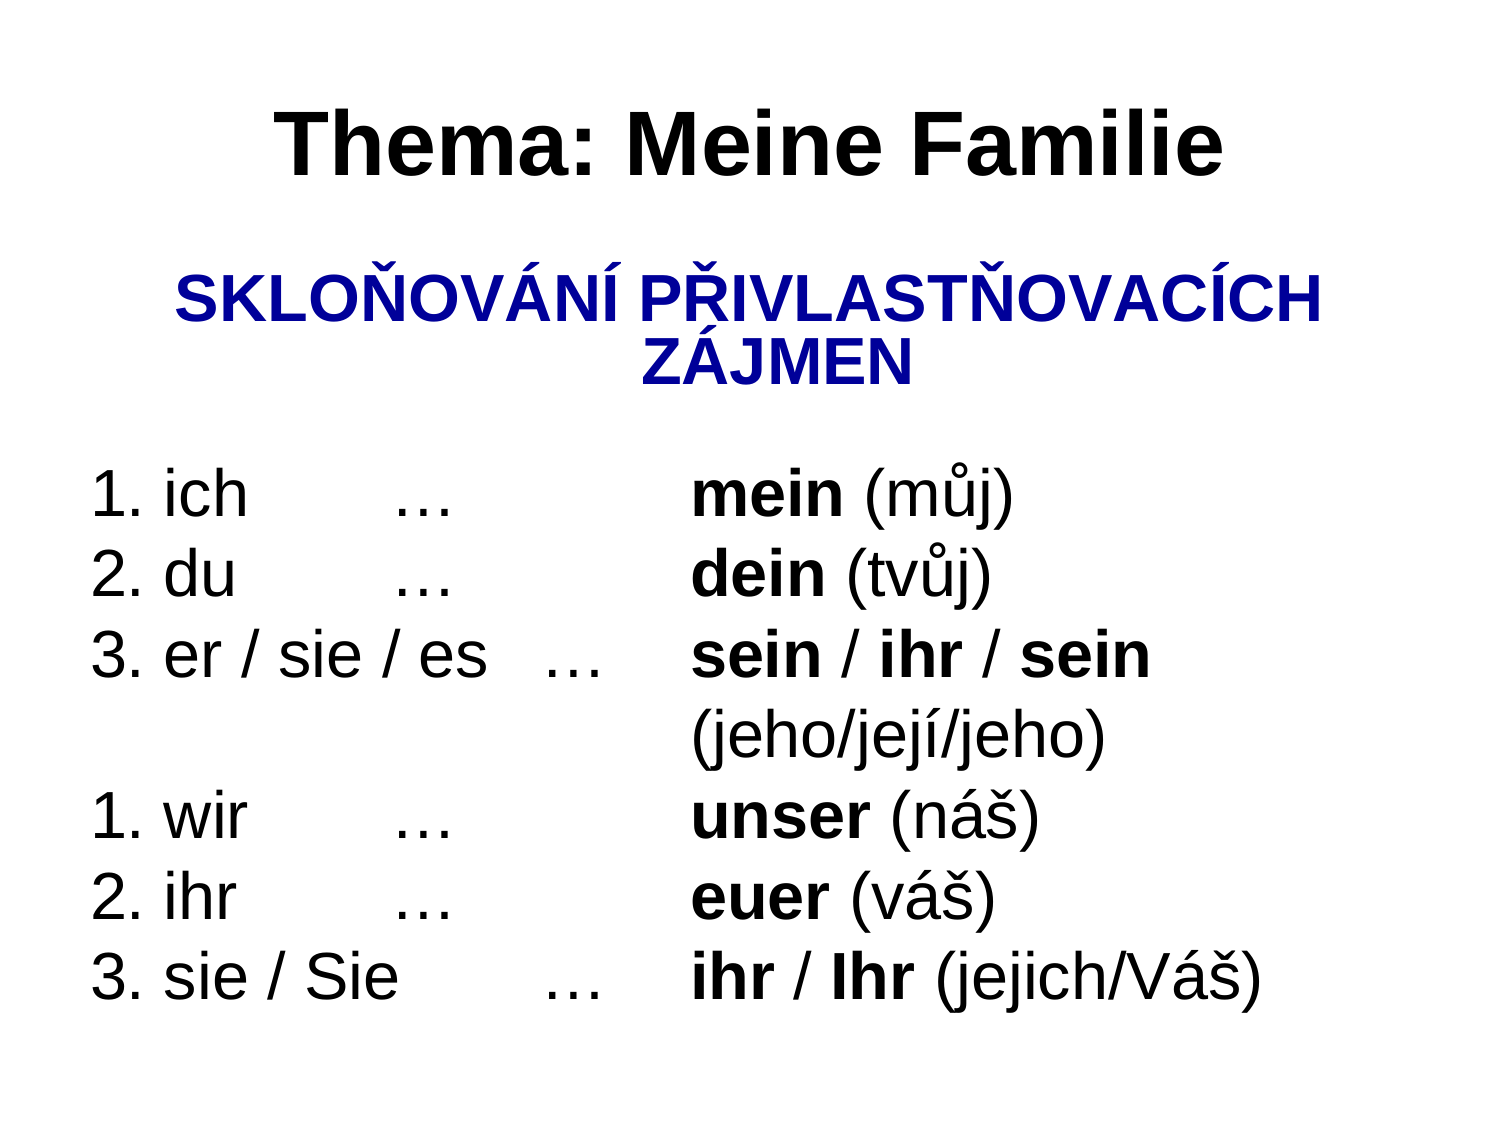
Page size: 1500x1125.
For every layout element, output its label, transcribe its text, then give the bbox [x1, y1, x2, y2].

list SKLOŇOVÁNÍ PŘIVLASTŇOVACÍCH ZÁJMEN 1. ich … mein (můj) 2. du … dein (tvůj) 3. er / sie / es … sein / ihr / sein (jeho/její/jeho) 1. wir … unser (náš) 2. ihr … euer (váš) 3. sie / Sie … ihr / Ihr (jejich/Váš) [75, 262, 1426, 1106]
title Thema: Meine Familie [75, 45, 1426, 233]
